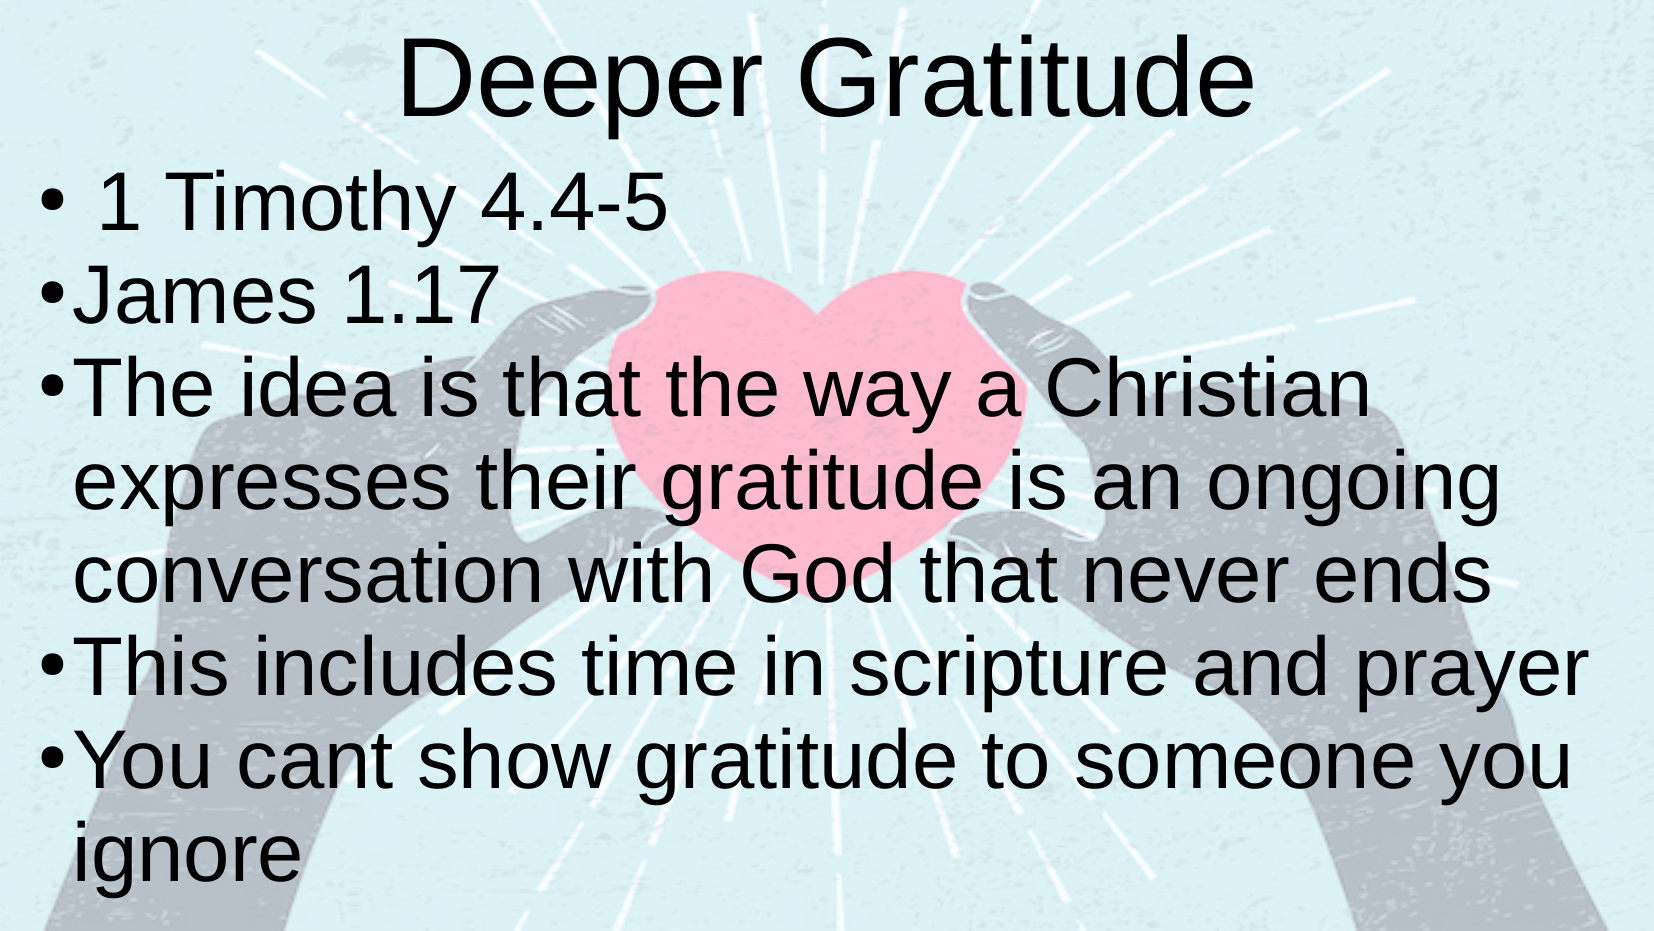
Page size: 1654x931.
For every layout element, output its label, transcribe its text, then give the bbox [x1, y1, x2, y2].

subtitle 1 Timothy 4.4-5 James 1.17 The idea is that the way a Christian expresses their gratitude is an ongoing conversation with God that never ends This includes time in scripture and prayer You cant show gratitude to someone you ignore [37, 155, 1613, 901]
title Deeper Gratitude [82, 0, 1571, 155]
picture [0, 0, 1654, 931]
